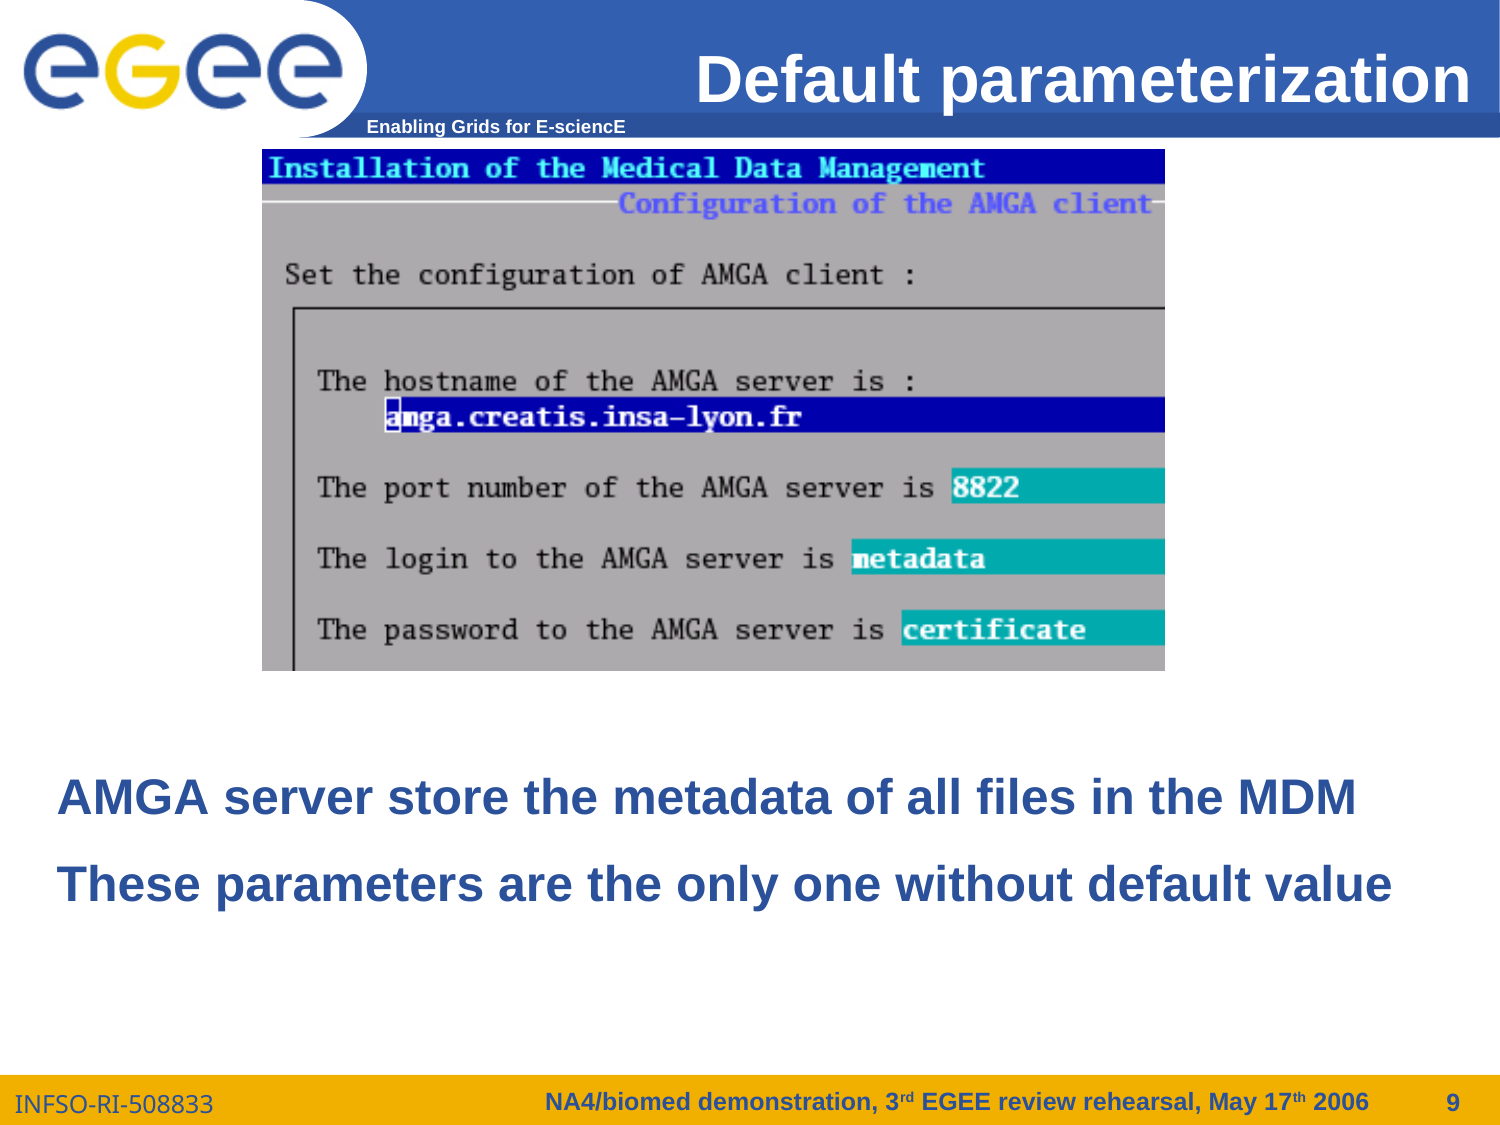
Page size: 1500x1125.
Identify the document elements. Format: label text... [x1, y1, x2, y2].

list AMGA server store the metadata of all files in the MDM These parameters are the only one without default value [56, 750, 1465, 1049]
picture [18, 30, 349, 112]
title Default parameterization [369, 10, 1474, 124]
picture [262, 149, 1165, 671]
